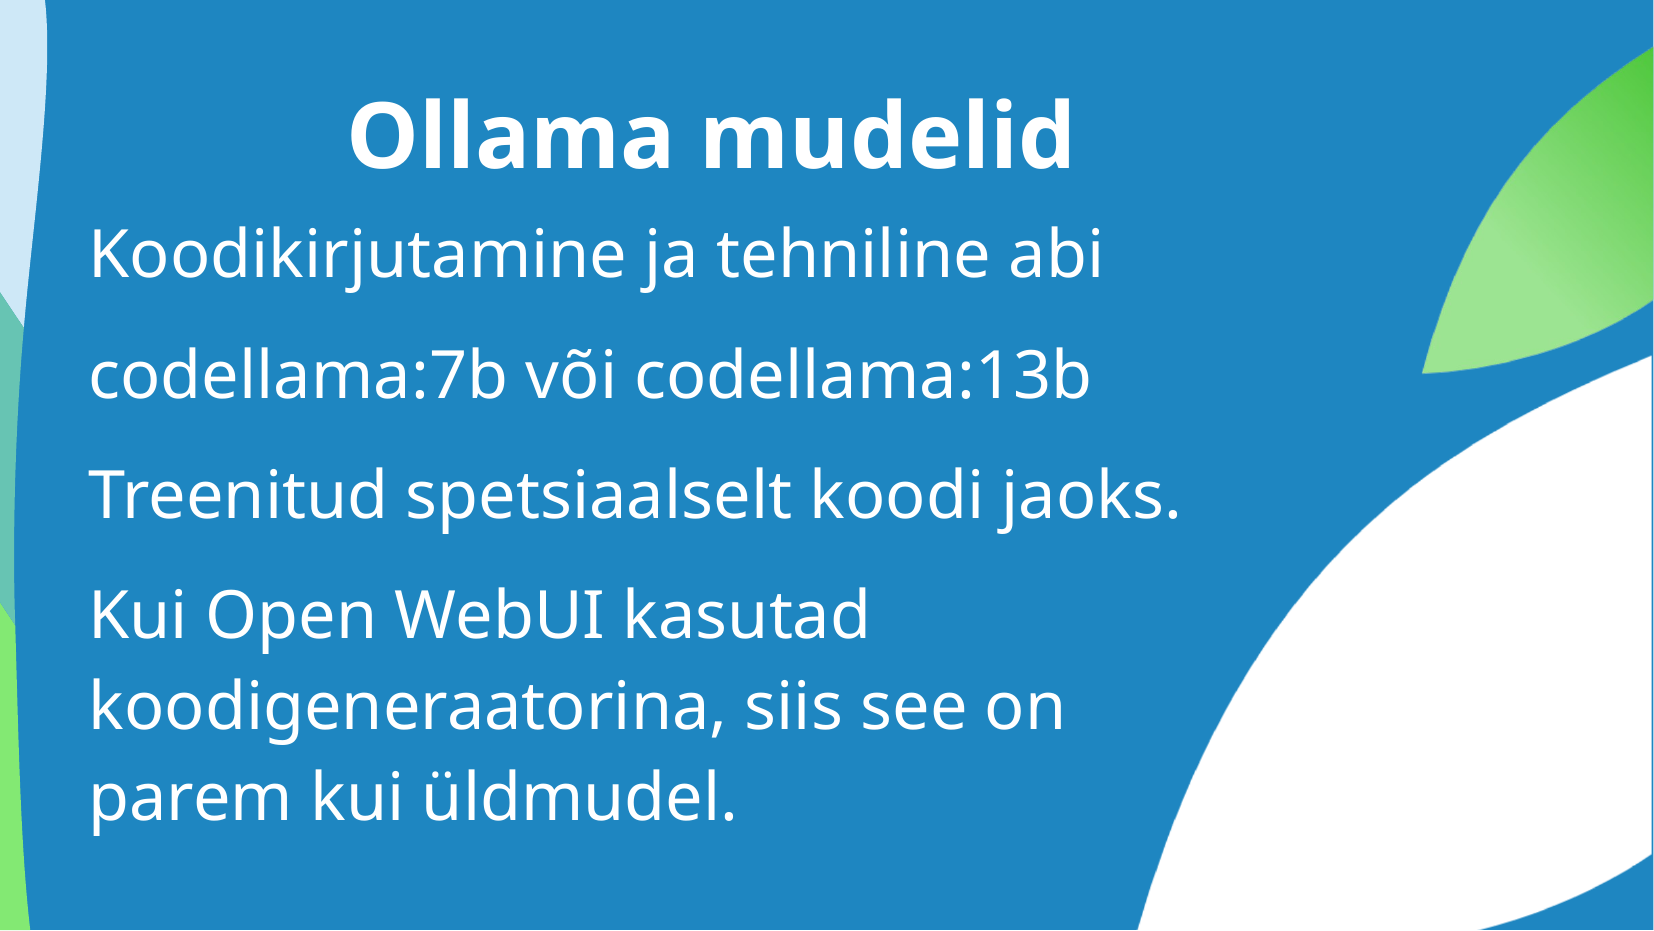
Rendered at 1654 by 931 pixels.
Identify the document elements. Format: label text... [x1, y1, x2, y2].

title Ollama mudelid [88, 59, 1335, 207]
list Koodikirjutamine ja tehniline abi codellama:7b või codellama:13b Treenitud spetsiaalselt koodi jaoks. Kui Open WebUI kasutad koodigeneraatorina, siis see on parem kui üldmudel. [88, 206, 1270, 857]
picture [1138, 47, 1654, 931]
